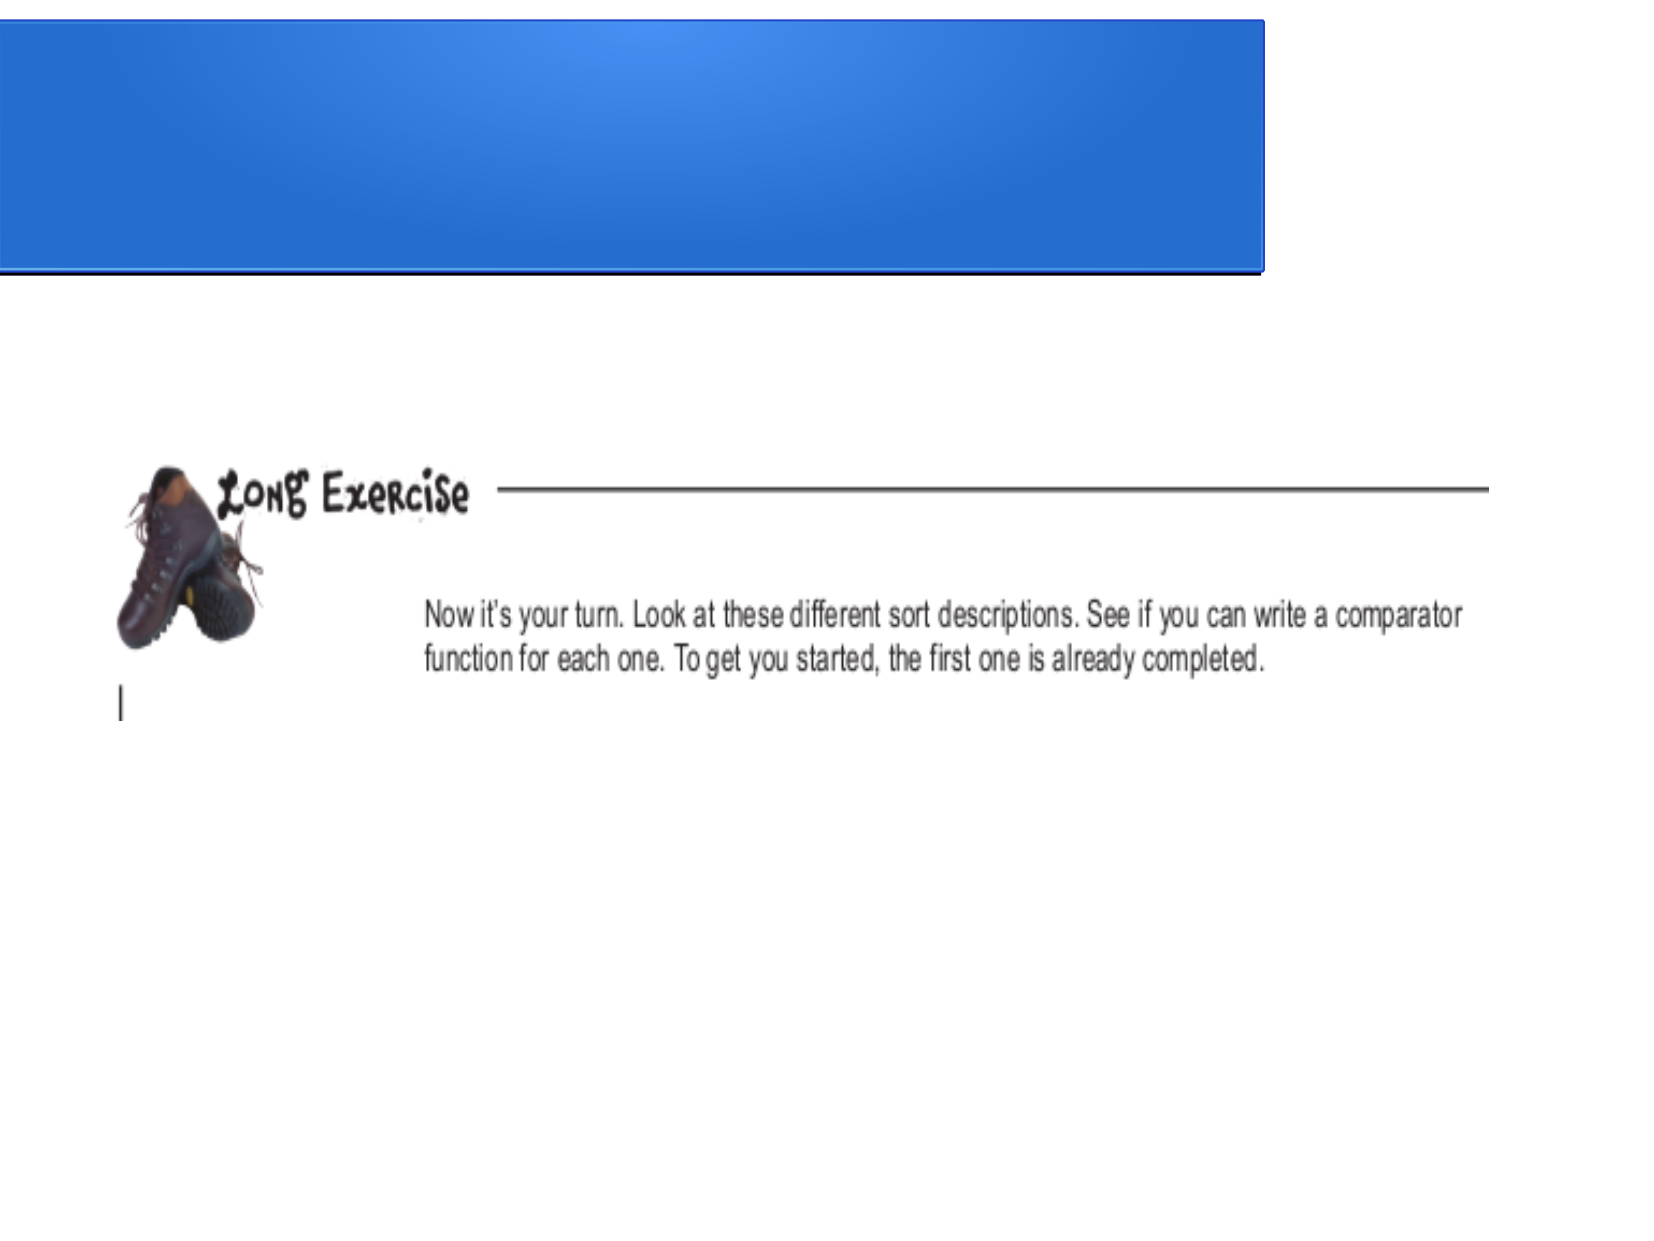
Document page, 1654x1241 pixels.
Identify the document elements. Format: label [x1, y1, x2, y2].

picture [94, 436, 1489, 721]
